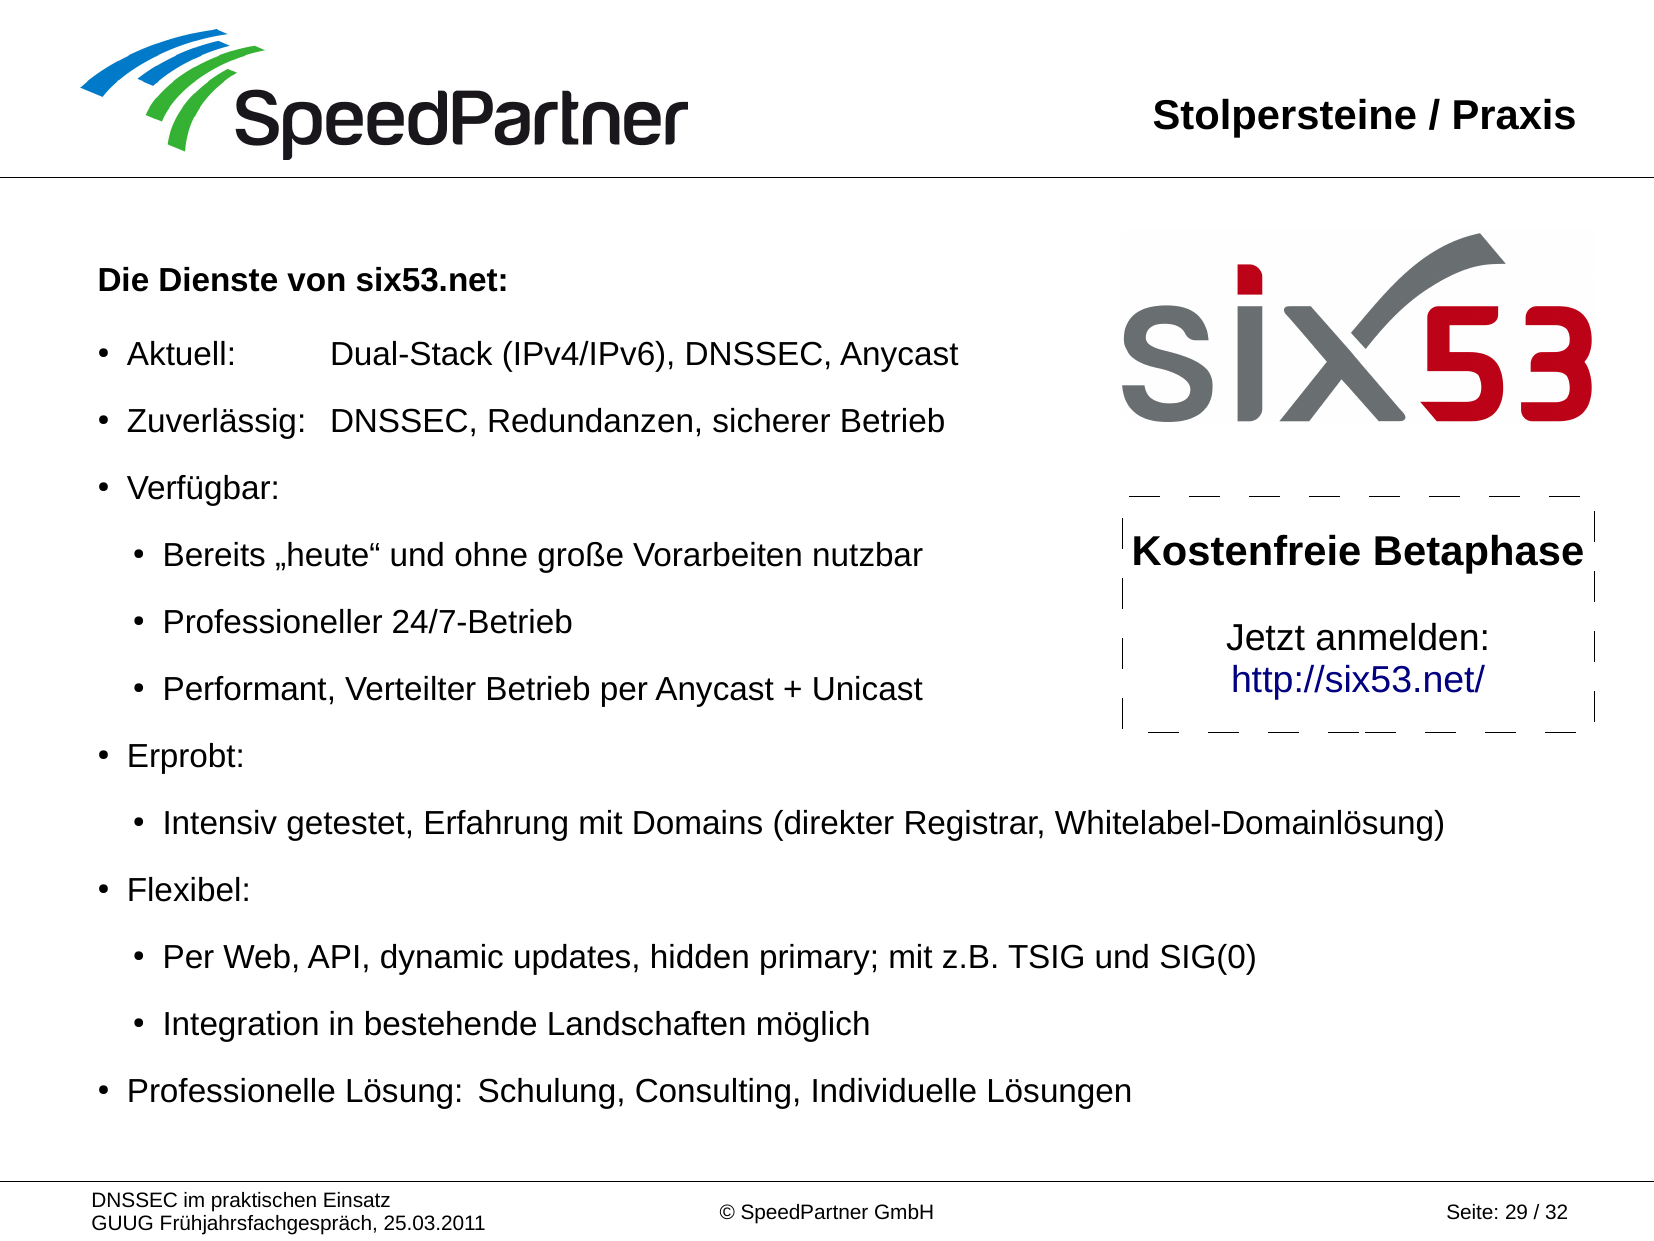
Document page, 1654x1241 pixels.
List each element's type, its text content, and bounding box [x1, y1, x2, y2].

picture [80, 29, 688, 160]
text_box Kostenfreie Betaphase Jetzt anmelden: http://six53.net/ [1122, 496, 1595, 733]
title Stolpersteine / Praxis [590, 70, 1577, 160]
text_box Die Dienste von six53.net: Aktuell: Dual-Stack (IPv4/IPv6), DNSSEC, Anycast Zuverlässig: DNSSEC, Redundanzen, sicherer Betrieb Verfügbar: Bereits „heute“ und ohne große Vorarbeiten nutzbar Professioneller 24/7-Betrieb Performant, Verteilter Betrieb per Anycast + Unicast Erprobt: Intensiv getestet, Erfahrung mit Domains (direkter Registrar, Whitelabel-Domainlösung) Flexibel: Per Web, API, dynamic updates, hidden primary; mit z.B. TSIG und SIG(0) Integration in bestehende Landschaften möglich Professionelle Lösung: Schulung, Consulting, Individuelle Lösungen [82, 253, 1565, 1151]
picture [1122, 230, 1595, 422]
